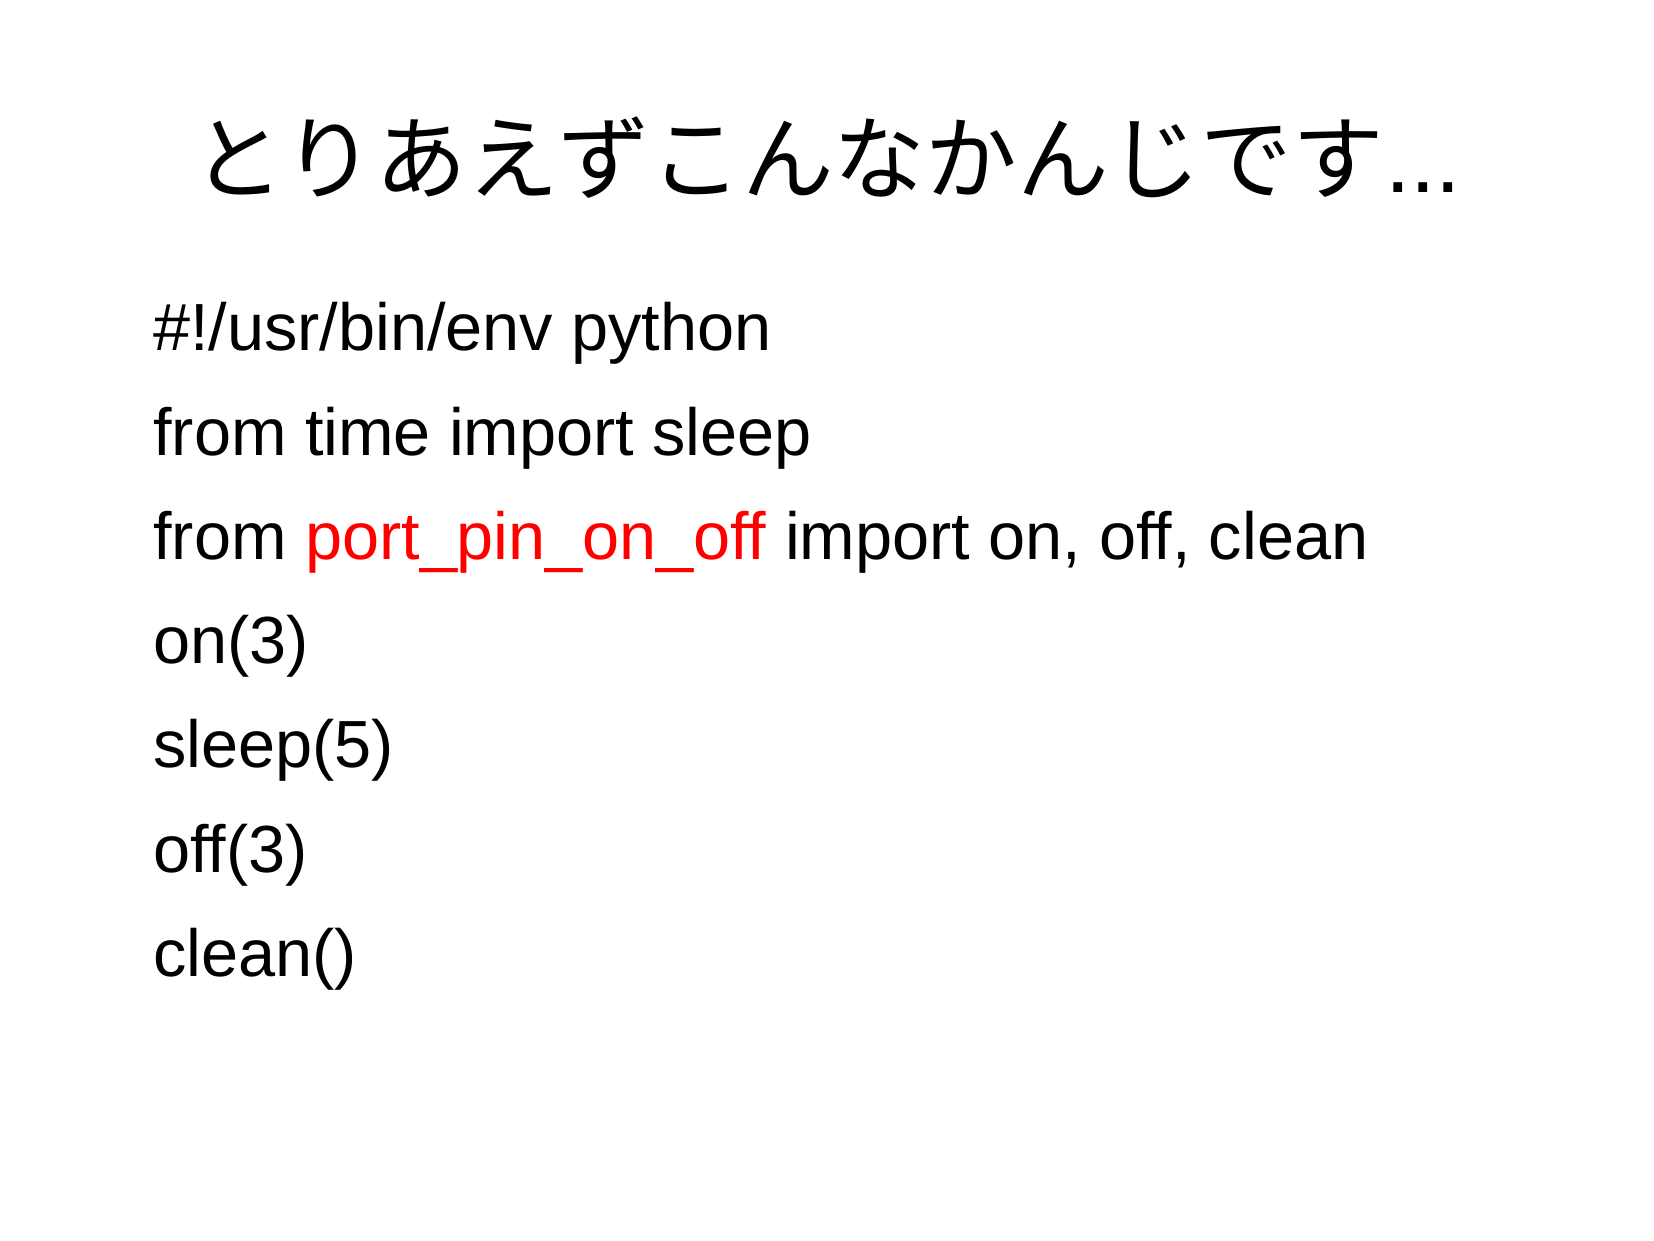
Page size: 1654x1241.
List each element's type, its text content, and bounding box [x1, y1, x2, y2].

list #!/usr/bin/env python from time import sleep from port_pin_on_off import on, off, clean on(3) sleep(5) off(3) clean() [82, 290, 1571, 1010]
title とりあえずこんなかんじです... [82, 49, 1571, 257]
